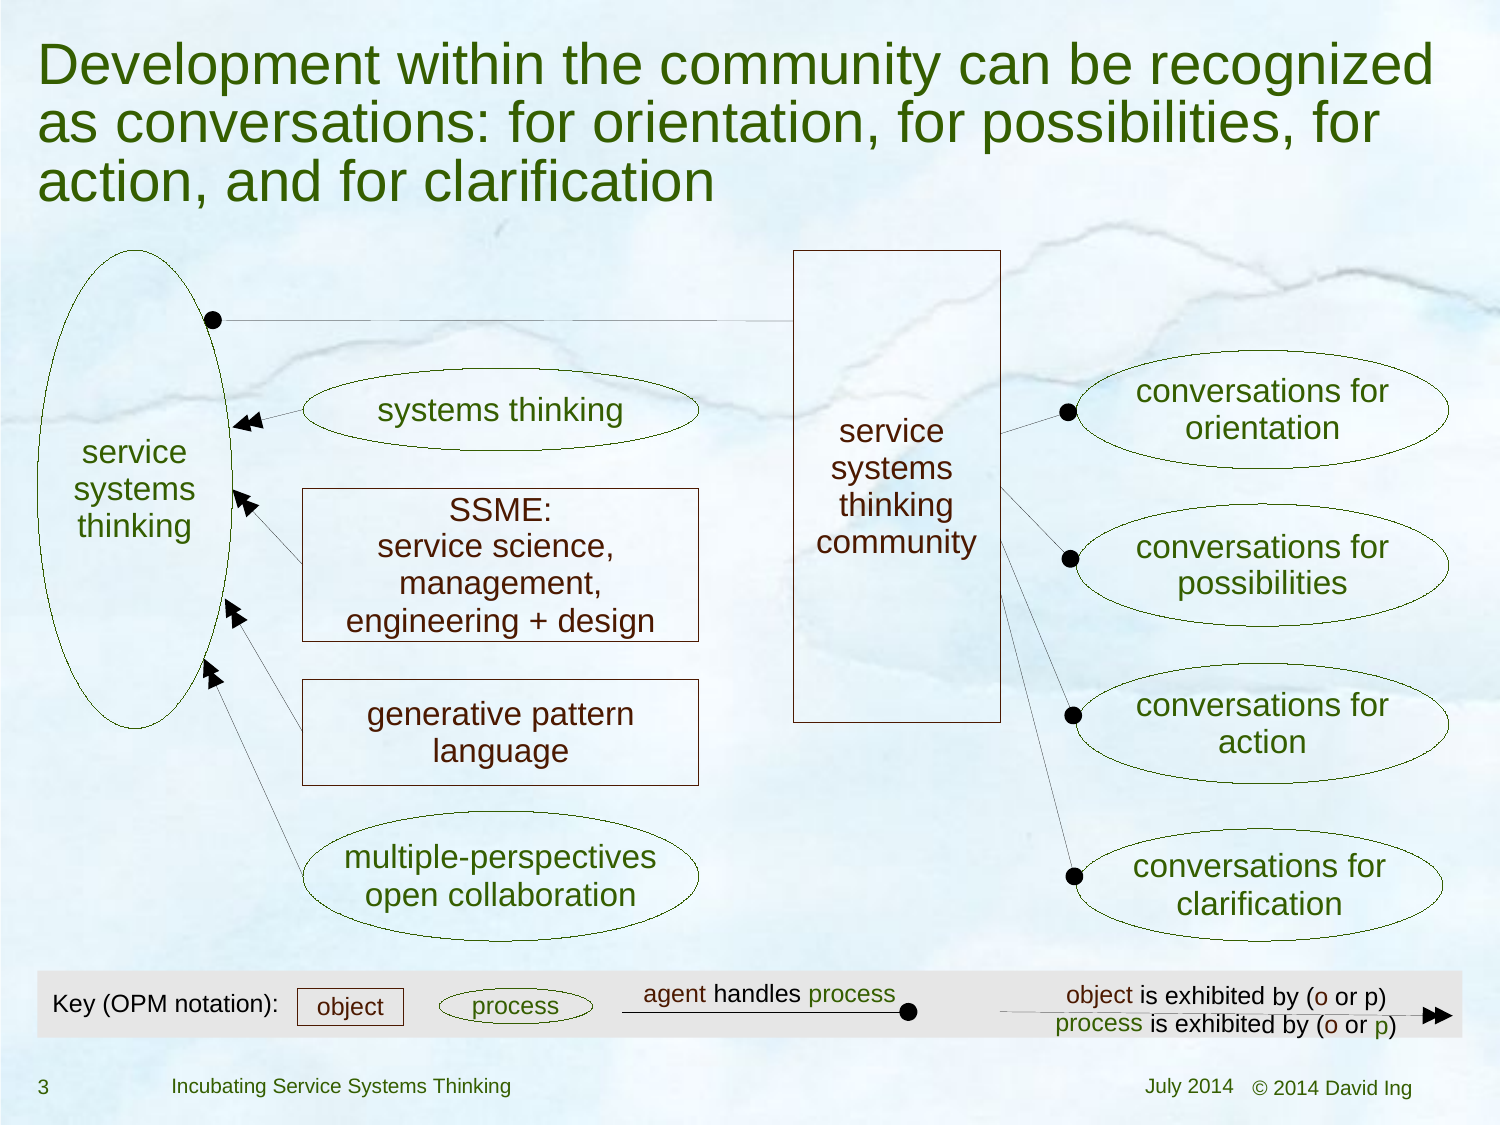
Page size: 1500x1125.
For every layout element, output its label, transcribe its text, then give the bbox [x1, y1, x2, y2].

text_box conversations for clarification [1076, 828, 1443, 942]
title Development within the community can be recognized as conversations: for orientation, for possibilities, for action, and for clarification [37, 37, 1463, 220]
text_box generative pattern language [302, 679, 699, 786]
text_box process [439, 988, 593, 1024]
text_box conversations for orientation [1076, 350, 1449, 469]
text_box conversations for action [1076, 663, 1449, 784]
text_box object [297, 988, 404, 1026]
text_box service systems thinking [37, 250, 233, 729]
text_box multiple-perspectives open collaboration [302, 811, 699, 942]
text_box systems thinking [302, 368, 699, 451]
text_box service systems thinking community [793, 250, 1001, 723]
text_box SSME: service science, management, engineering + design [302, 488, 699, 642]
text_box conversations for possibilities [1076, 503, 1449, 627]
picture [0, 0, 1500, 1125]
text_box Key (OPM notation): [1319, 1015, 1393, 1038]
text_box Key (OPM notation): [37, 970, 1463, 1038]
